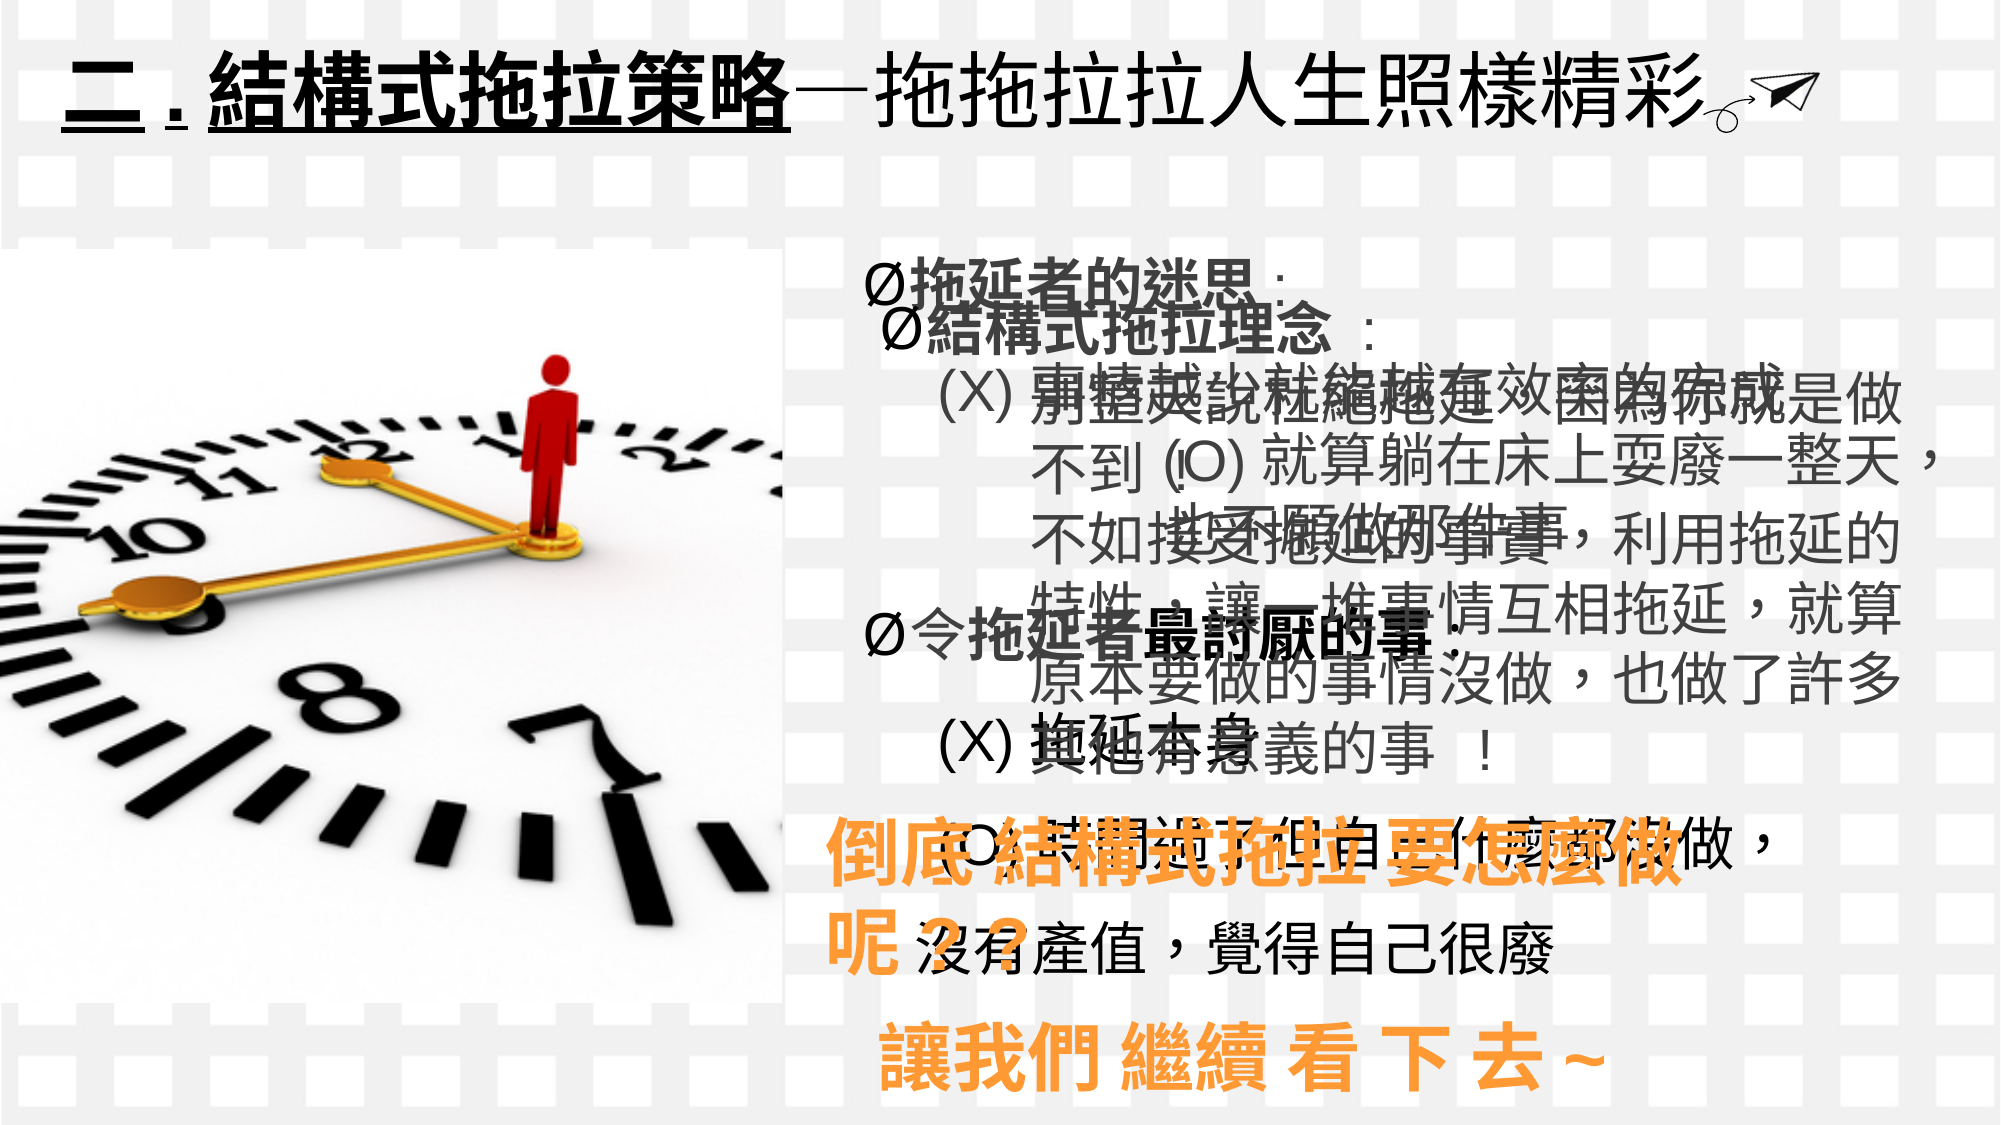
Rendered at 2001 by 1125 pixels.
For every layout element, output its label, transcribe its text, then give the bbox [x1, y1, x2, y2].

text_box 倒底 結構式拖拉 要怎麼做呢? ? 讓我們 繼續 看 下 去~ [810, 798, 1893, 1021]
picture [1747, 64, 1820, 113]
text_box 二.結構式拖拉策略—拖拖拉拉人生照樣精彩 [46, 30, 1699, 147]
text_box 結構式拖拉理念 : 別整天說杜絕拖延，因為你就是做不到 ! 不如接受拖延的事實，利用拖延的 特性，讓一堆事情互相拖延，就算 原本要做的事情沒做，也做了許多 其他有意義的事 ! [864, 249, 1946, 796]
text_box 拖延者的迷思: (X)事情越少就能越有效率的完成 (O)就算躺在床上耍廢一整天，也不願做那件事 令拖延者最討厭的事: (X)拖延本身 (O)時間過了但自己什麼都沒做， 沒有產值，覺得自己很廢 [847, 205, 1946, 999]
picture [0, 249, 783, 1003]
text_box [1703, 95, 1756, 133]
